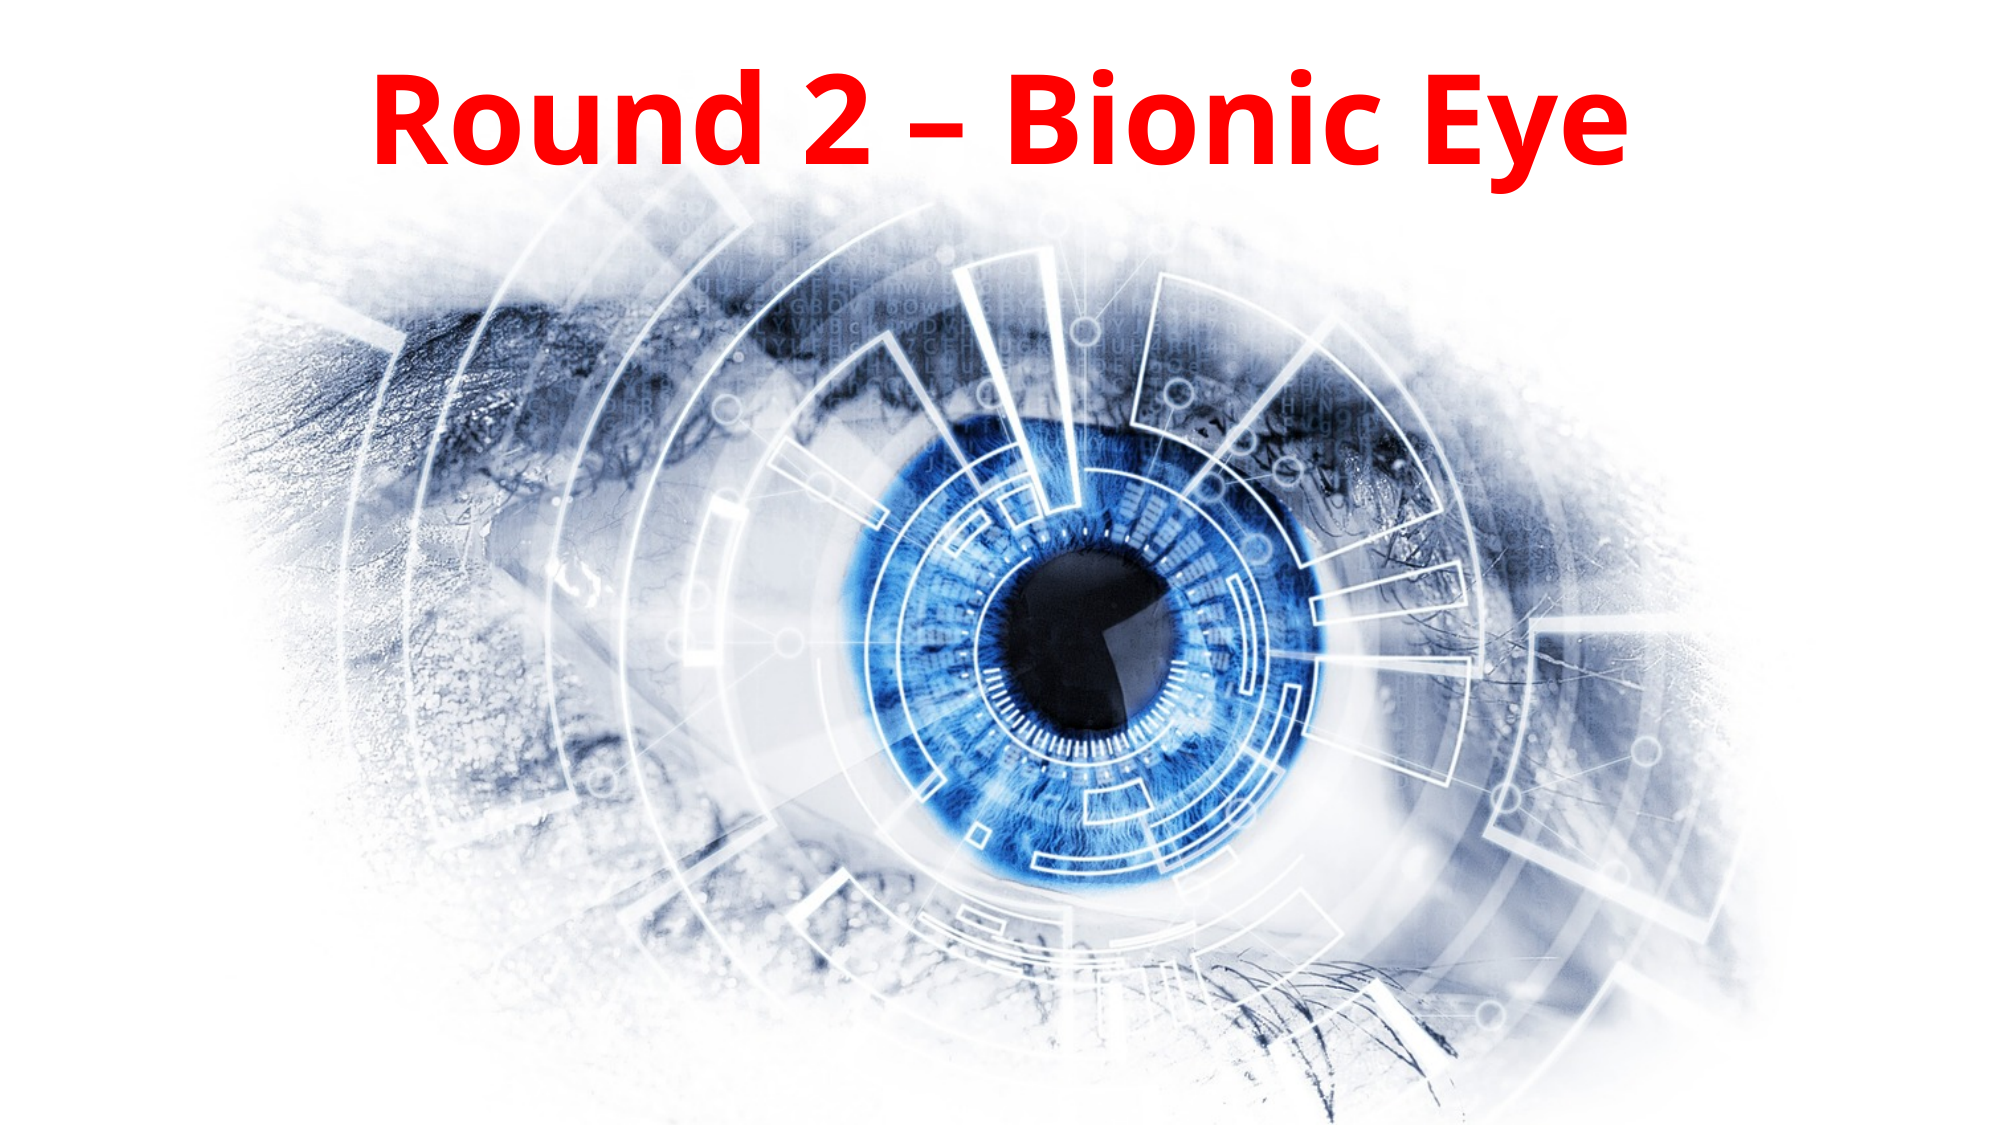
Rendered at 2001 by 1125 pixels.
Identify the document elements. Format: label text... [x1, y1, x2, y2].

title Round 2 – Bionic Eye [249, 26, 1750, 200]
picture [152, 67, 1847, 1125]
